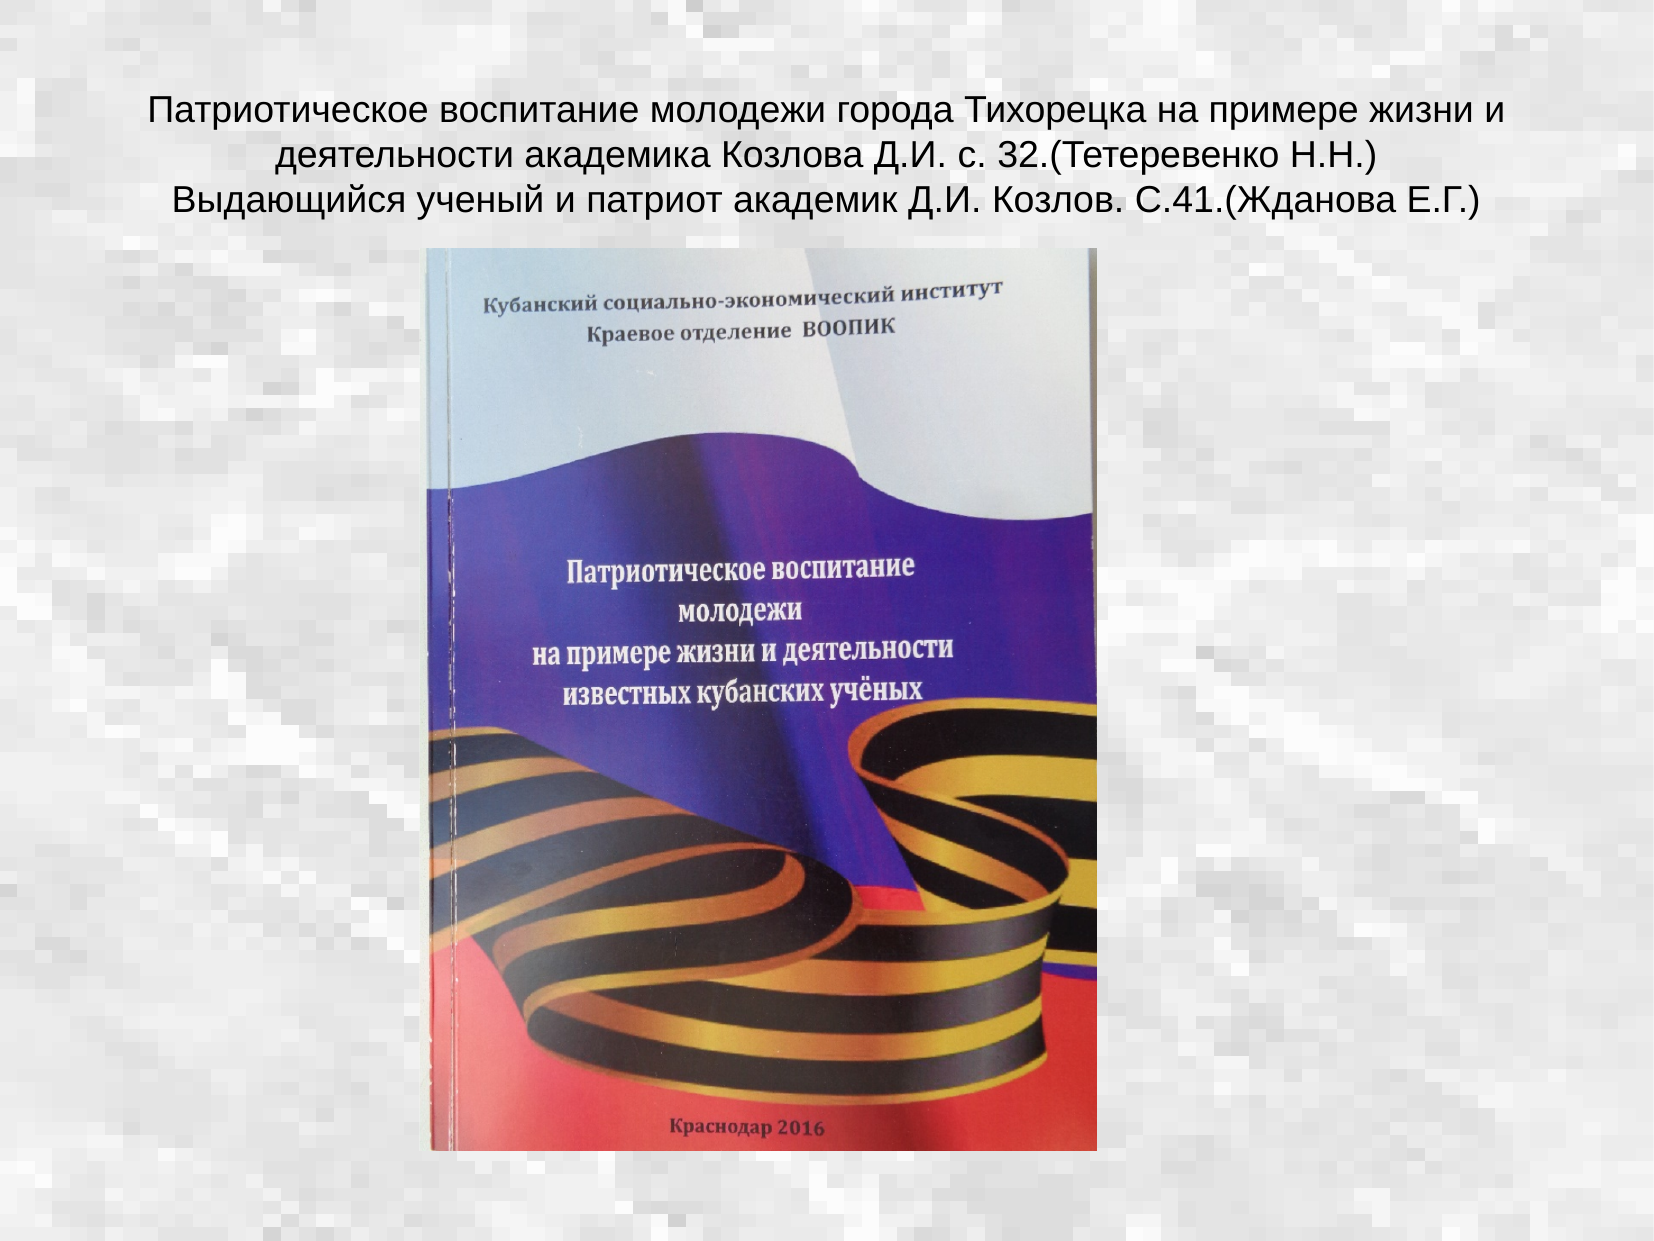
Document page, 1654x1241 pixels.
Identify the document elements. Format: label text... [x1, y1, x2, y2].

picture [419, 247, 1097, 1151]
title Патриотическое воспитание молодежи города Тихорецка на примере жизни и деятельности академика Козлова Д.И. с. 32.(Тетеревенко Н.Н.) Выдающийся ученый и патриот академик Д.И. Козлов. С.41.(Жданова Е.Г.) [82, 49, 1571, 257]
